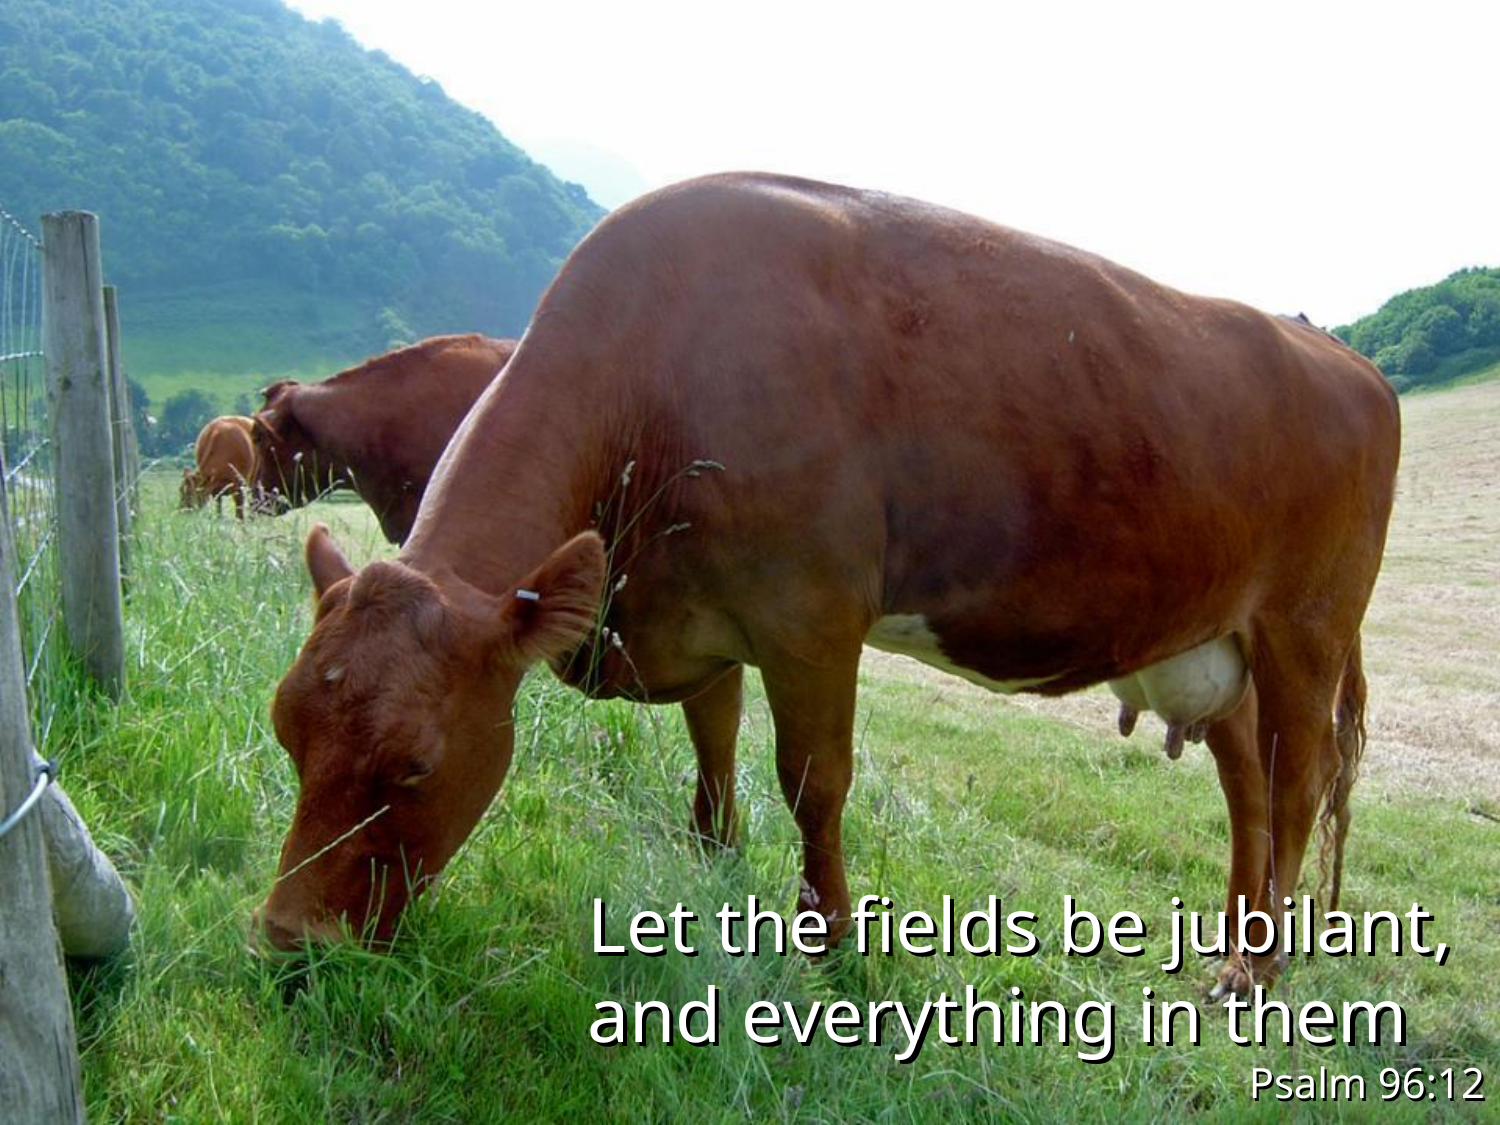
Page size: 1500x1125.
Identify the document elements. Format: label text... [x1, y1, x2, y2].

picture [0, 0, 1500, 1125]
text_box Let the fields be jubilant, and everything in them Psalm 96:12 [572, 869, 1500, 1125]
